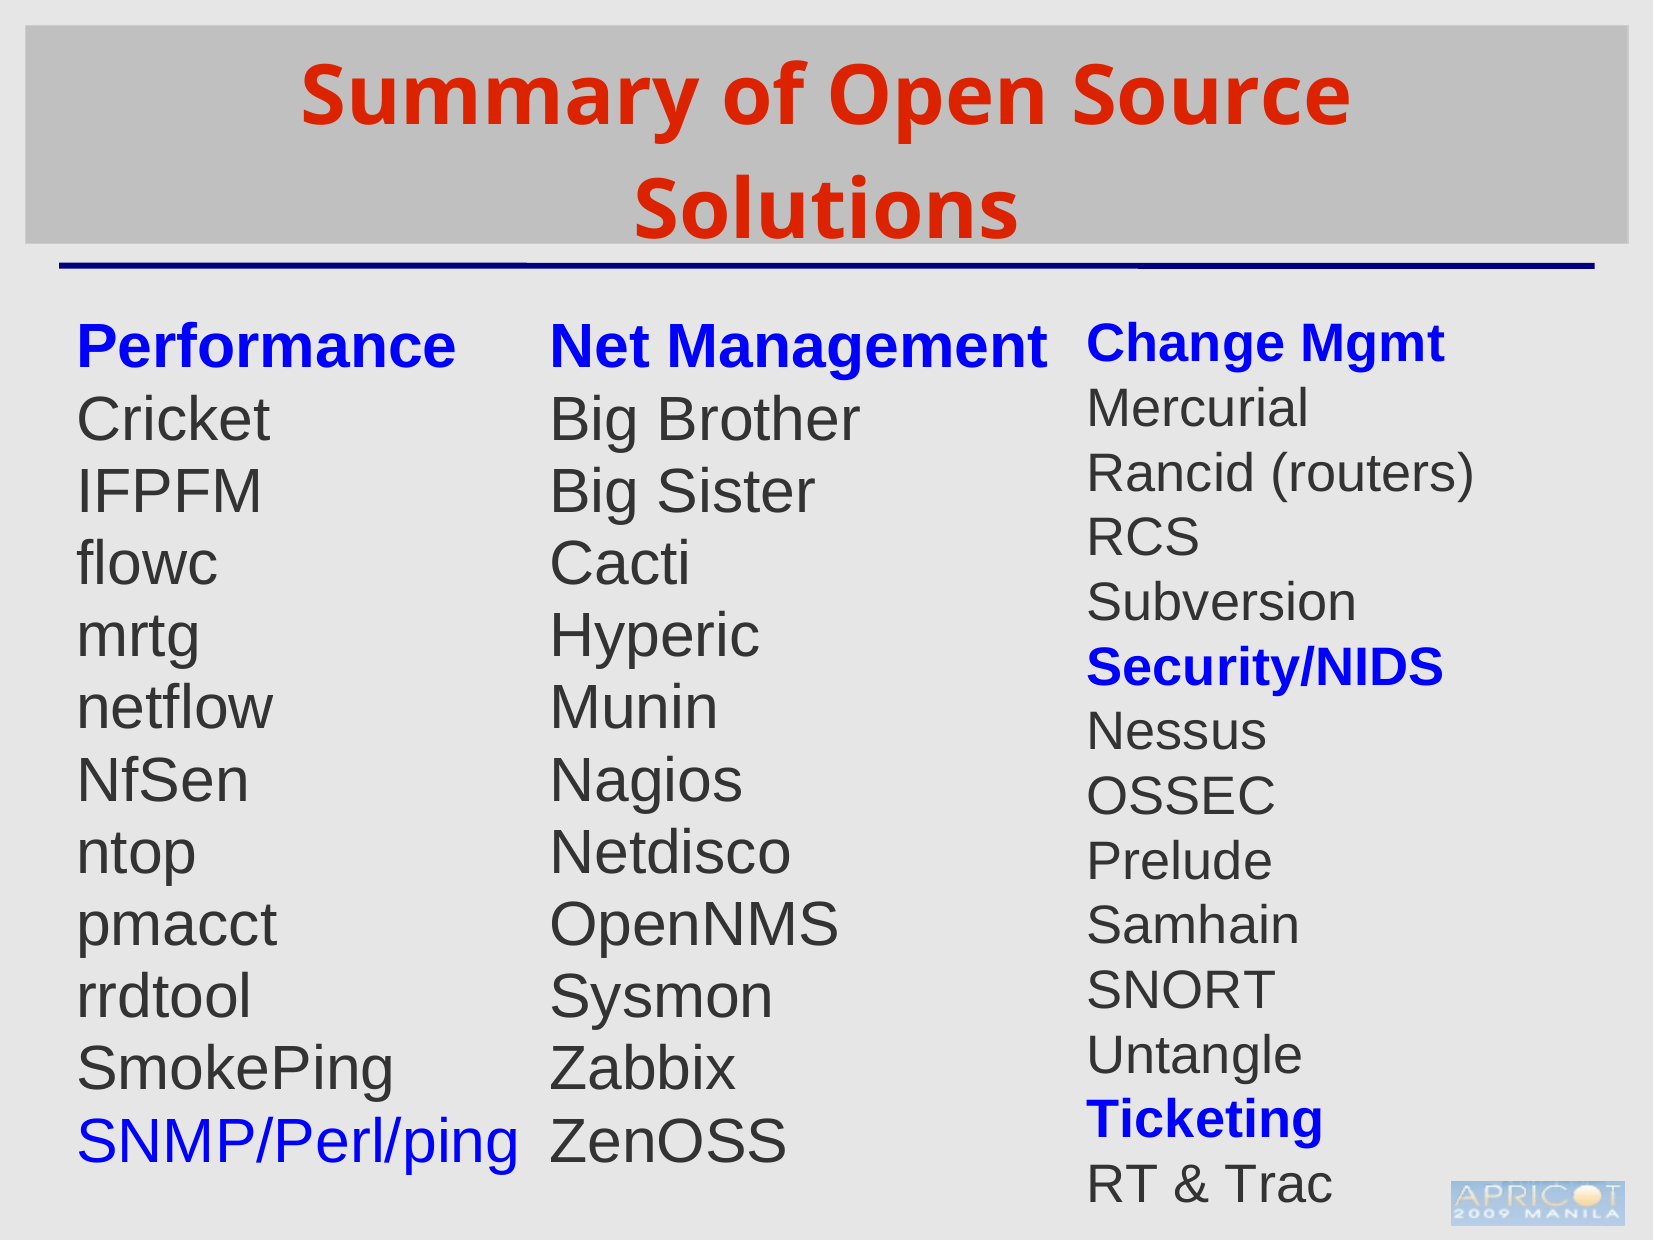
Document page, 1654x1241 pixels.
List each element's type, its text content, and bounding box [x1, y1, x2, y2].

list Change Mgmt Mercurial Rancid (routers) RCS Subversion Security/NIDS Nessus OSSEC Prelude Samhain SNORT Untangle Ticketing RT & Trac [1069, 322, 1601, 1224]
list Net Management Big Brother Big Sister Cacti Hyperic Munin Nagios Netdisco OpenNMS Sysmon Zabbix ZenOSS [531, 322, 1063, 1187]
title Summary of Open Source Solutions [121, 46, 1532, 253]
list Performance Cricket IFPFM flowc mrtg netflow NfSen ntop pmacct rrdtool SmokePing SNMP/Perl/ping [59, 322, 531, 1187]
picture [1451, 1181, 1625, 1226]
